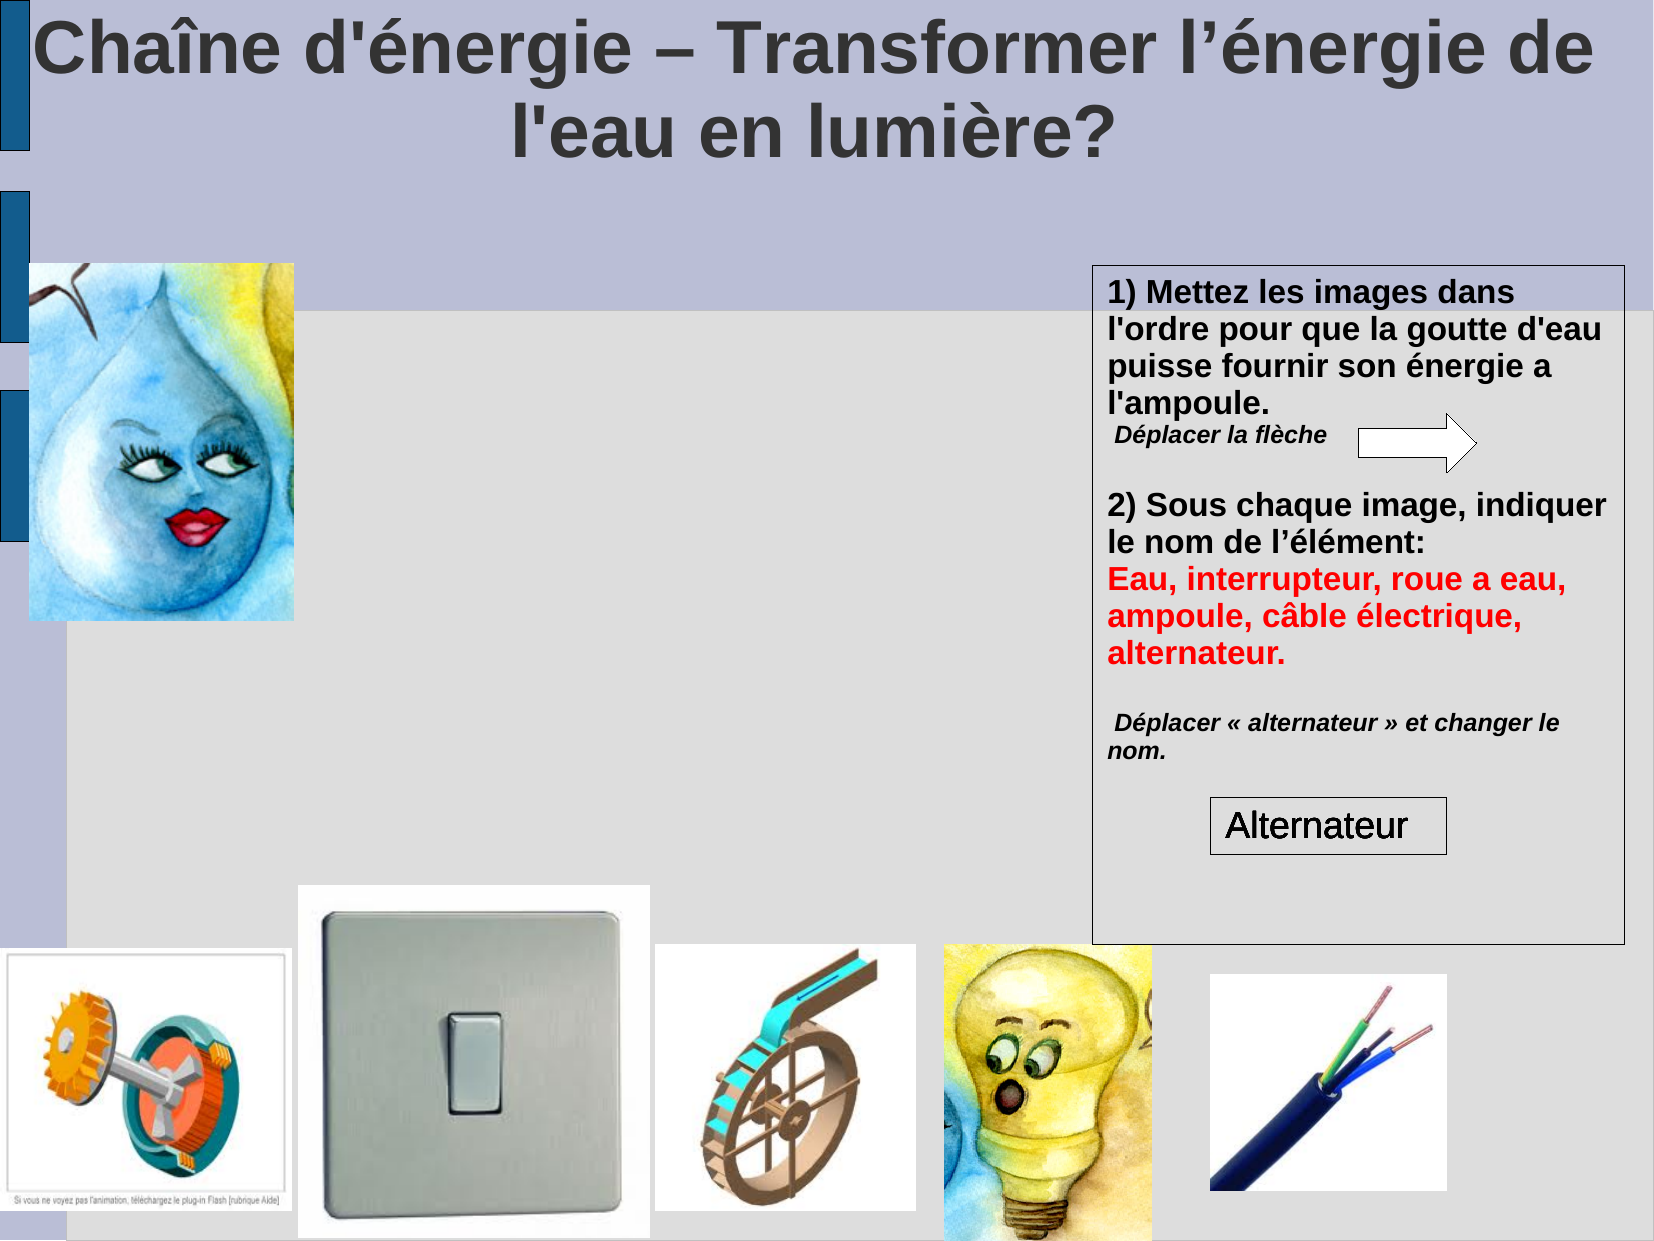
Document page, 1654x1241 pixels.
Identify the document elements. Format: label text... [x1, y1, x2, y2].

picture [1210, 974, 1447, 1191]
picture [655, 944, 916, 1211]
text_box [1358, 413, 1477, 473]
picture [298, 885, 650, 1238]
text_box 1) Mettez les images dans l'ordre pour que la goutte d'eau puisse fournir son énergie a l'ampoule. Déplacer la flèche 2) Sous chaque image, indiquer le nom de l’élément: Eau, interrupteur, roue a eau, ampoule, câble électrique, alternateur. Déplacer « alternateur » et changer le nom. [1092, 265, 1625, 945]
text_box Alternateur [1210, 797, 1447, 855]
picture [0, 948, 292, 1211]
title Chaîne d'énergie – Transformer l’énergie de l'eau en lumière? [5, 1, 1625, 178]
picture [29, 263, 294, 621]
picture [944, 944, 1152, 1241]
